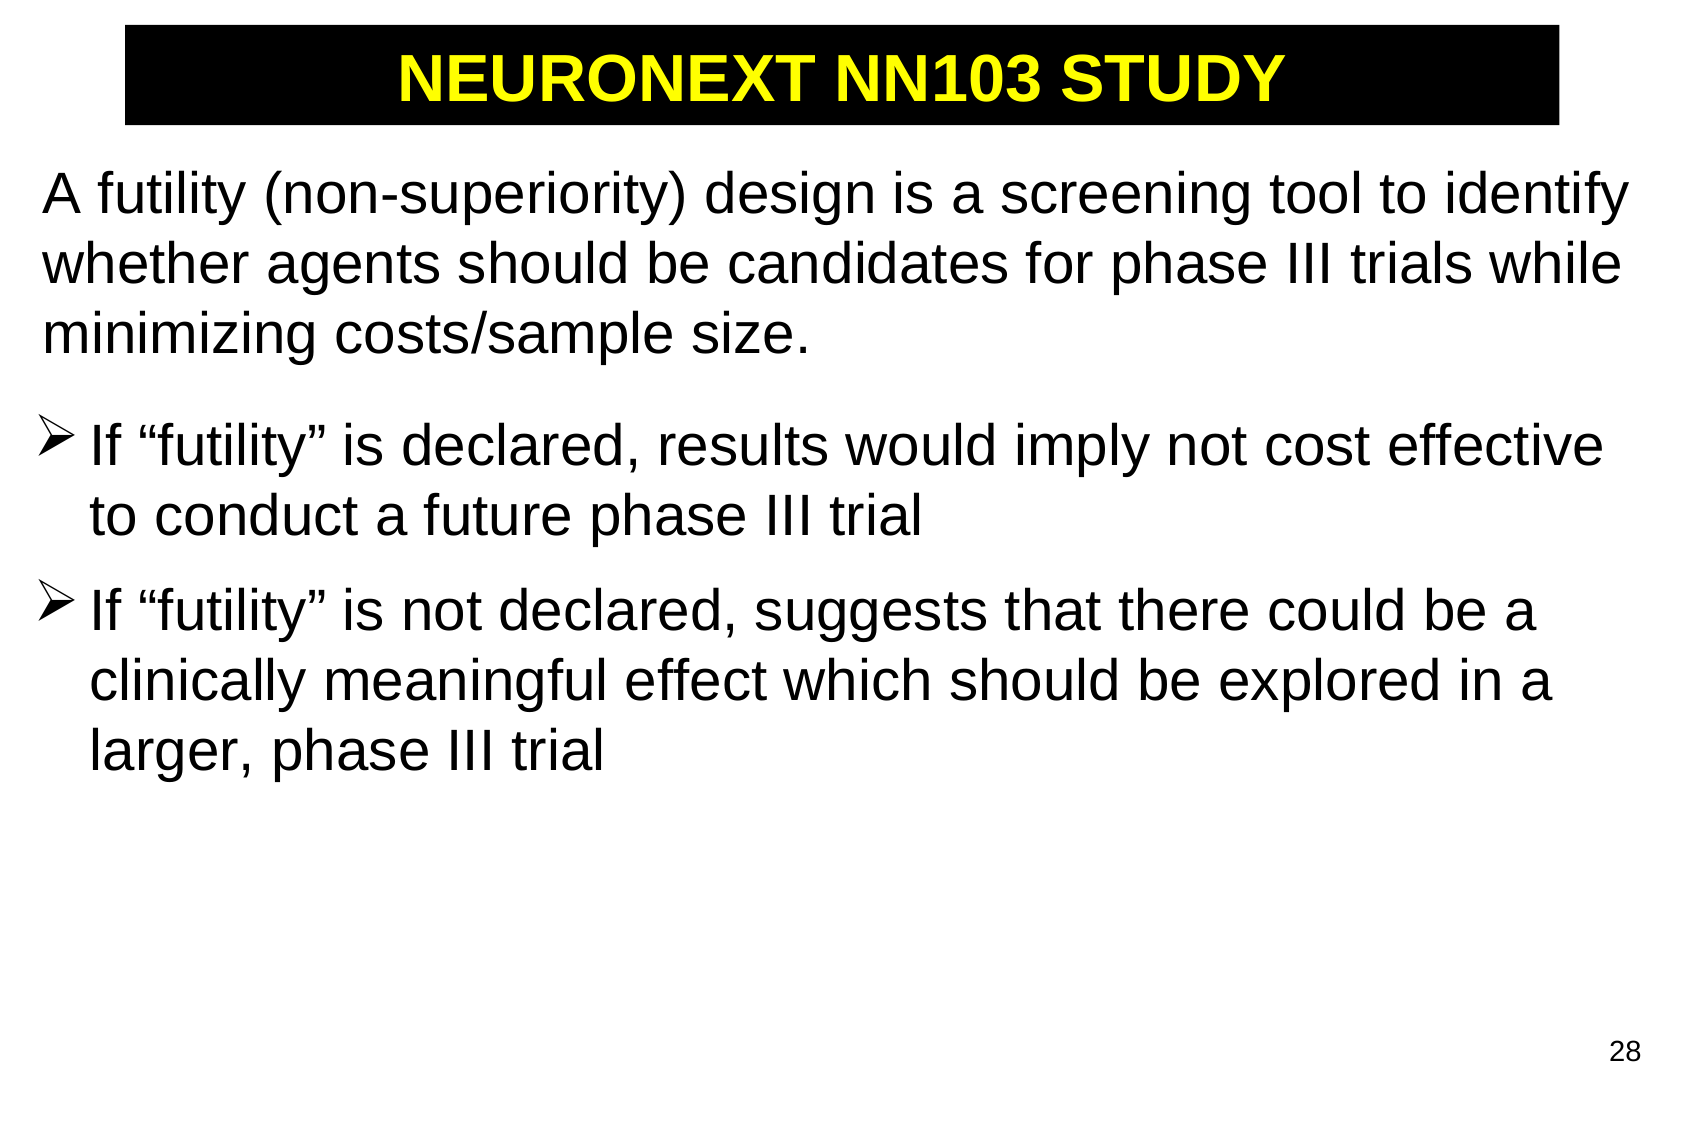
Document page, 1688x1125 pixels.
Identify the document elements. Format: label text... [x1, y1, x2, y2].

title NEURONEXT NN103 STUDY [125, 24, 1560, 126]
text_box If “futility” is declared, results would imply not cost effective to conduct a future phase III trial If “futility” is not declared, suggests that there could be a clinically meaningful effect which should be explored in a larger, phase III trial [18, 399, 1657, 851]
text_box <number> [1343, 1025, 1657, 1101]
text_box A futility (non-superiority) design is a screening tool to identify whether agents should be candidates for phase III trials while minimizing costs/sample size. [28, 147, 1660, 374]
